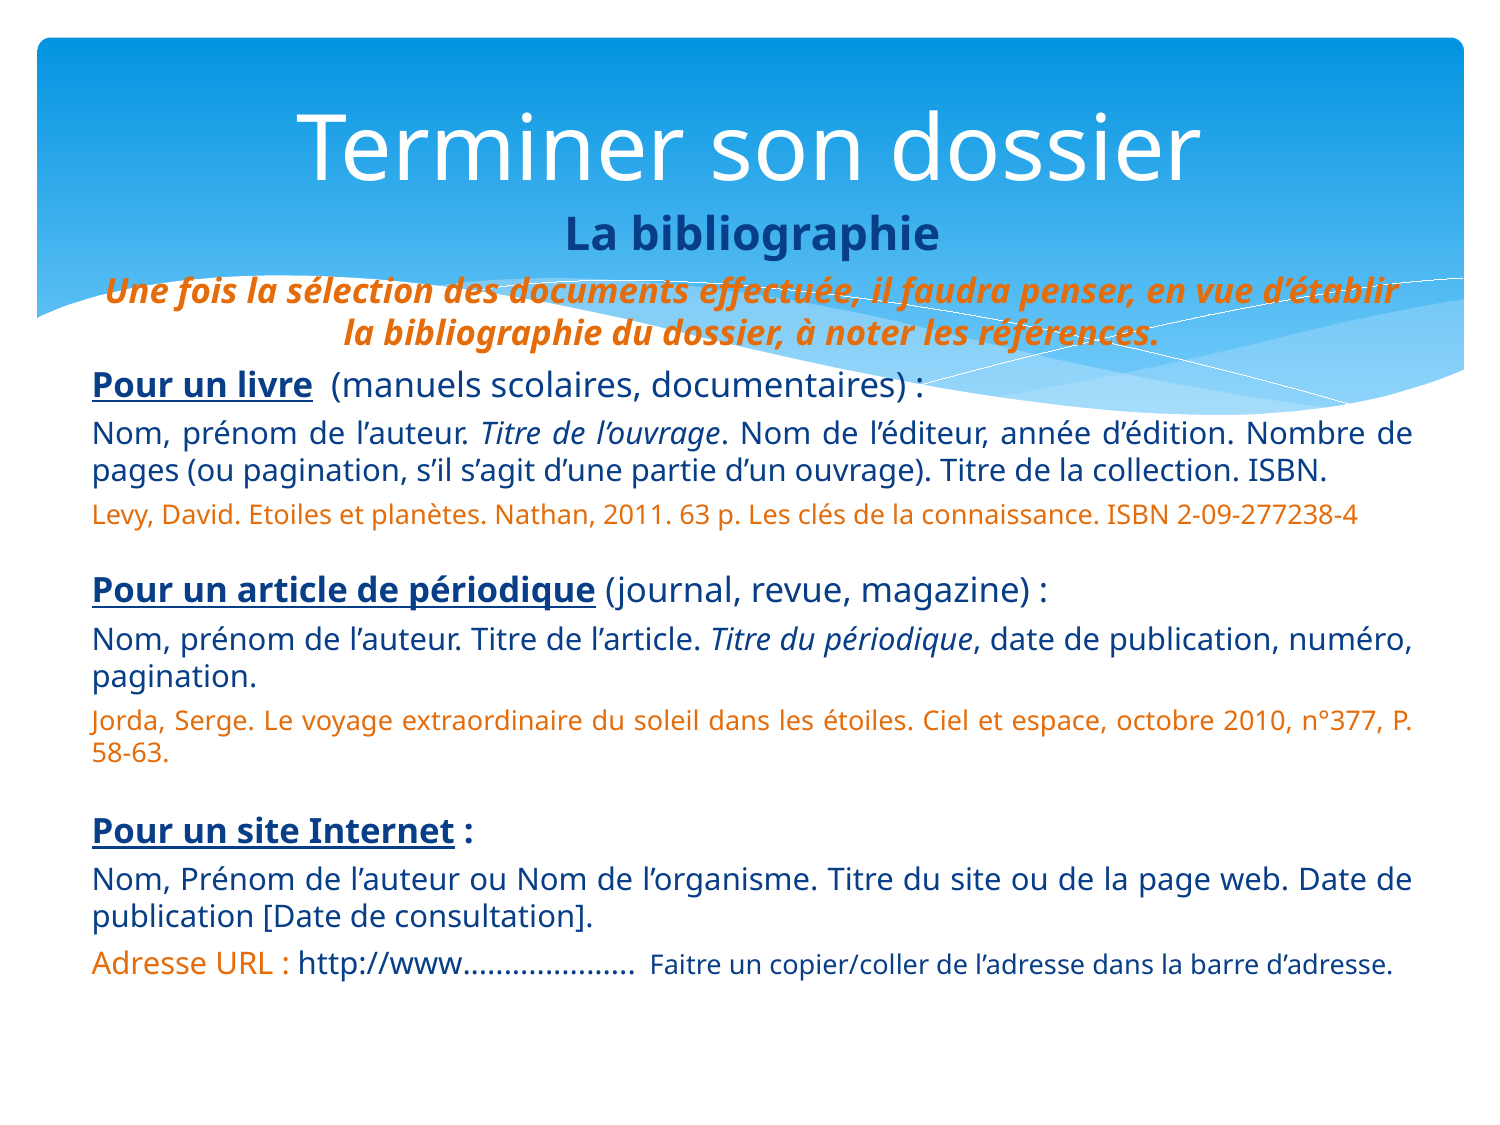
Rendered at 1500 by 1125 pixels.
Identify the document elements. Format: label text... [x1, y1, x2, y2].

list La bibliographie Une fois la sélection des documents effectuée, il faudra penser, en vue d’établir la bibliographie du dossier, à noter les références. Pour un livre (manuels scolaires, documentaires) : Nom, prénom de l’auteur. Titre de l’ouvrage. Nom de l’éditeur, année d’édition. Nombre de pages (ou pagination, s’il s’agit d’une partie d’un ouvrage). Titre de la collection. ISBN. Levy, David. Etoiles et planètes. Nathan, 2011. 63 p. Les clés de la connaissance. ISBN 2-09-277238-4 Pour un article de périodique (journal, revue, magazine) : Nom, prénom de l’auteur. Titre de l’article. Titre du périodique, date de publication, numéro, pagination. Jorda, Serge. Le voyage extraordinaire du soleil dans les étoiles. Ciel et espace, octobre 2010, n°377, P. 58-63. Pour un site Internet : Nom, Prénom de l’auteur ou Nom de l’organisme. Titre du site ou de la page web. Date de publication [Date de consultation]. Adresse URL : http://www..................... Faitre un copier/coller de l’adresse dans la barre d’adresse. [76, 196, 1436, 1005]
title Terminer son dossier [75, 55, 1426, 232]
